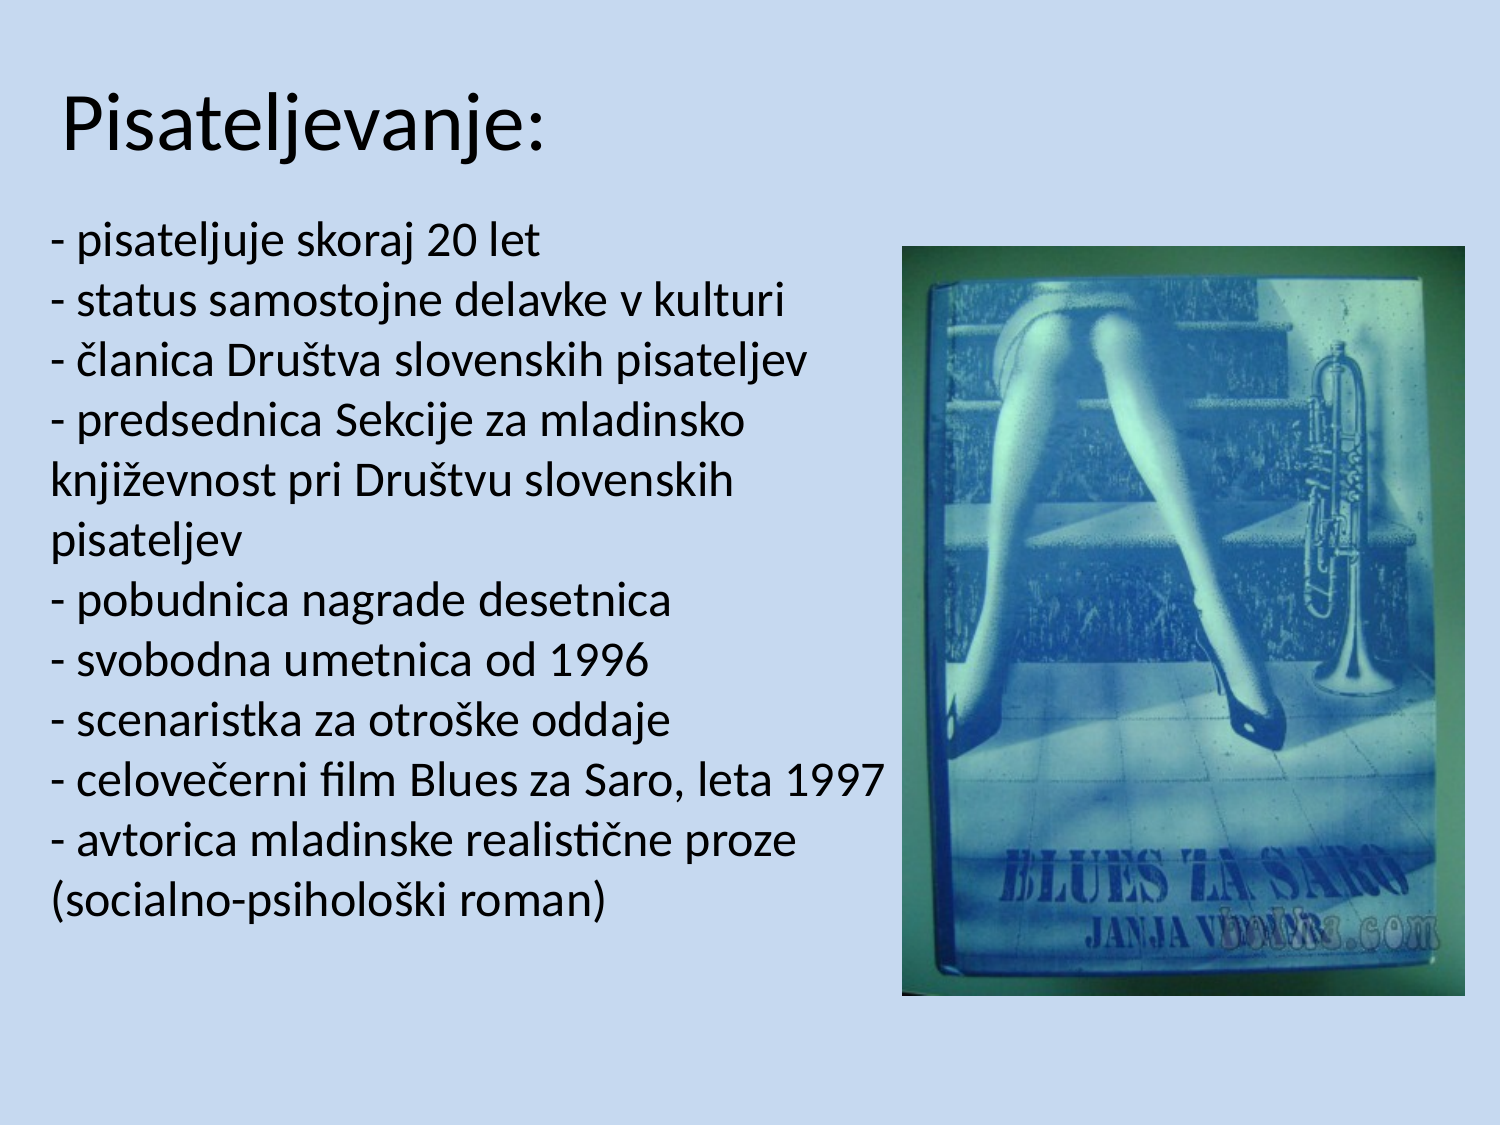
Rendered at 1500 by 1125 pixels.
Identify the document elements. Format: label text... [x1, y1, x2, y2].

title Pisateljevanje: [46, 23, 1397, 199]
picture [902, 246, 1465, 997]
text_box - pisateljuje skoraj 20 let - status samostojne delavke v kulturi - članica Društva slovenskih pisateljev - predsednica Sekcije za mladinsko književnost pri Društvu slovenskih pisateljev - pobudnica nagrade desetnica - svobodna umetnica od 1996 - scenaristka za otroške oddaje - celovečerni film Blues za Saro, leta 1997 - avtorica mladinske realistične proze (socialno-psihološki roman) [35, 199, 1465, 994]
